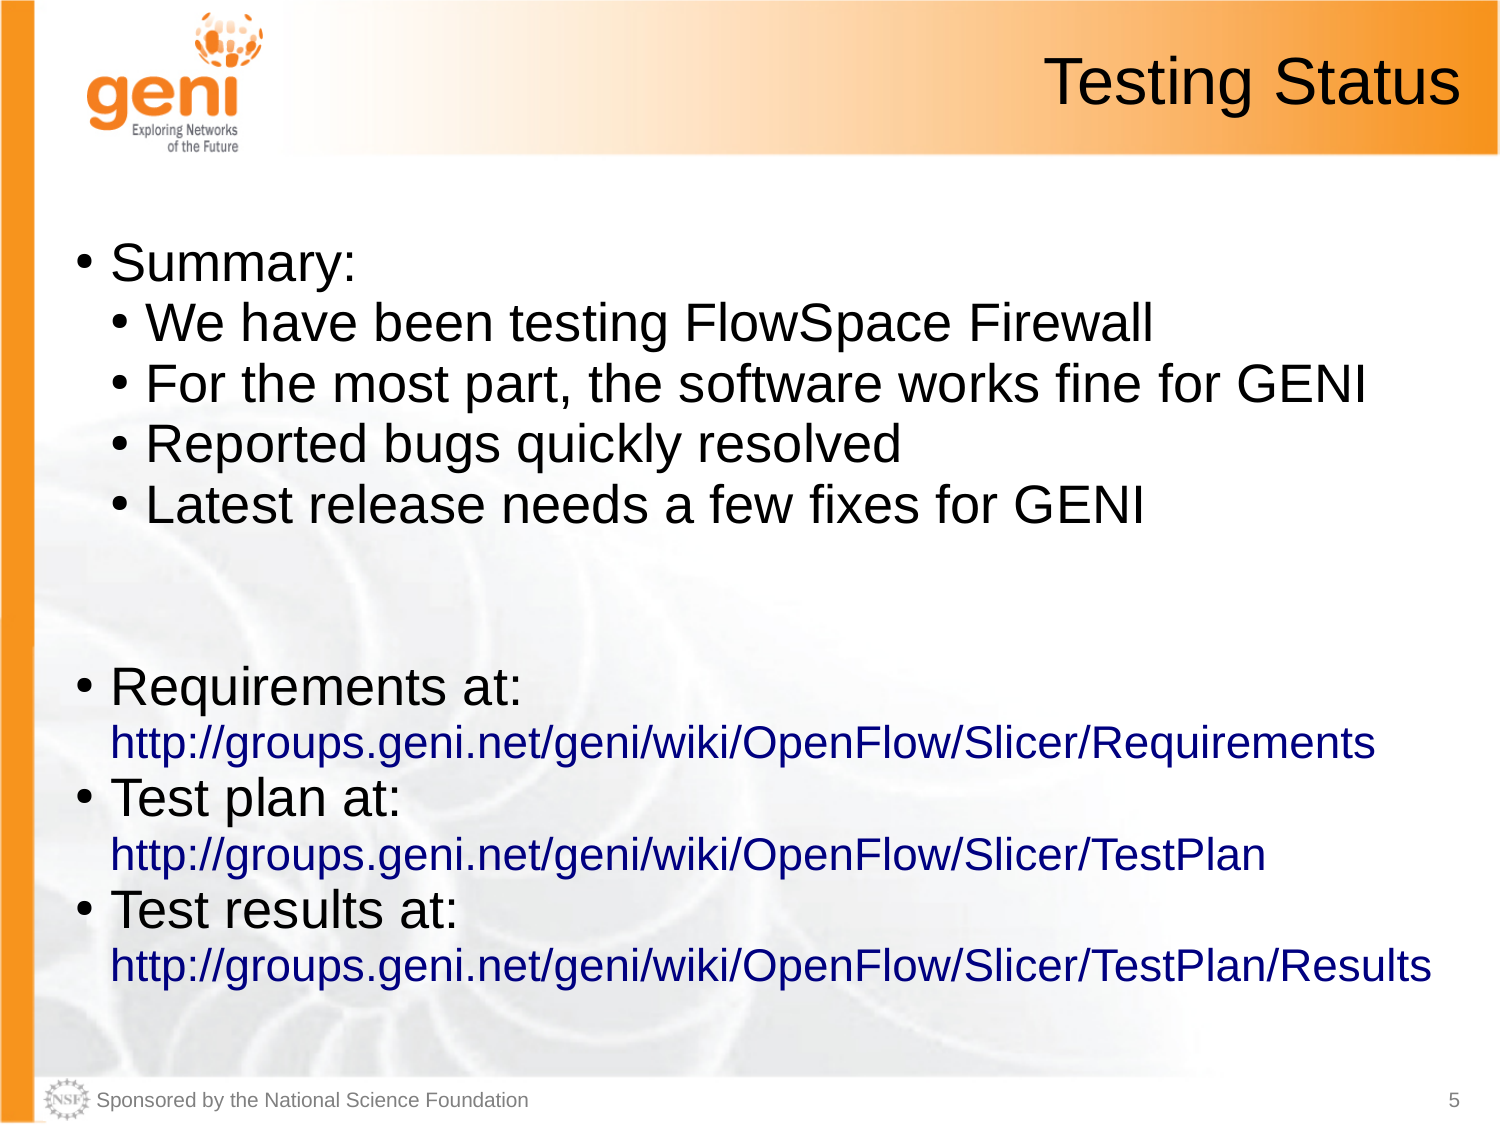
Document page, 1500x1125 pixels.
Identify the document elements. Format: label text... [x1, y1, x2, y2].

text_box Summary: We have been testing FlowSpace Firewall For the most part, the software works fine for GENI Reported bugs quickly resolved Latest release needs a few fixes for GENI Requirements at: http://groups.geni.net/geni/wiki/OpenFlow/Slicer/Requirements Test plan at: http://groups.geni.net/geni/wiki/OpenFlow/Slicer/TestPlan Test results at: http://groups.geni.net/geni/wiki/OpenFlow/Slicer/TestPlan/Results [60, 224, 1471, 1002]
title Testing Status [112, 0, 1463, 163]
picture [0, 0, 1500, 1125]
